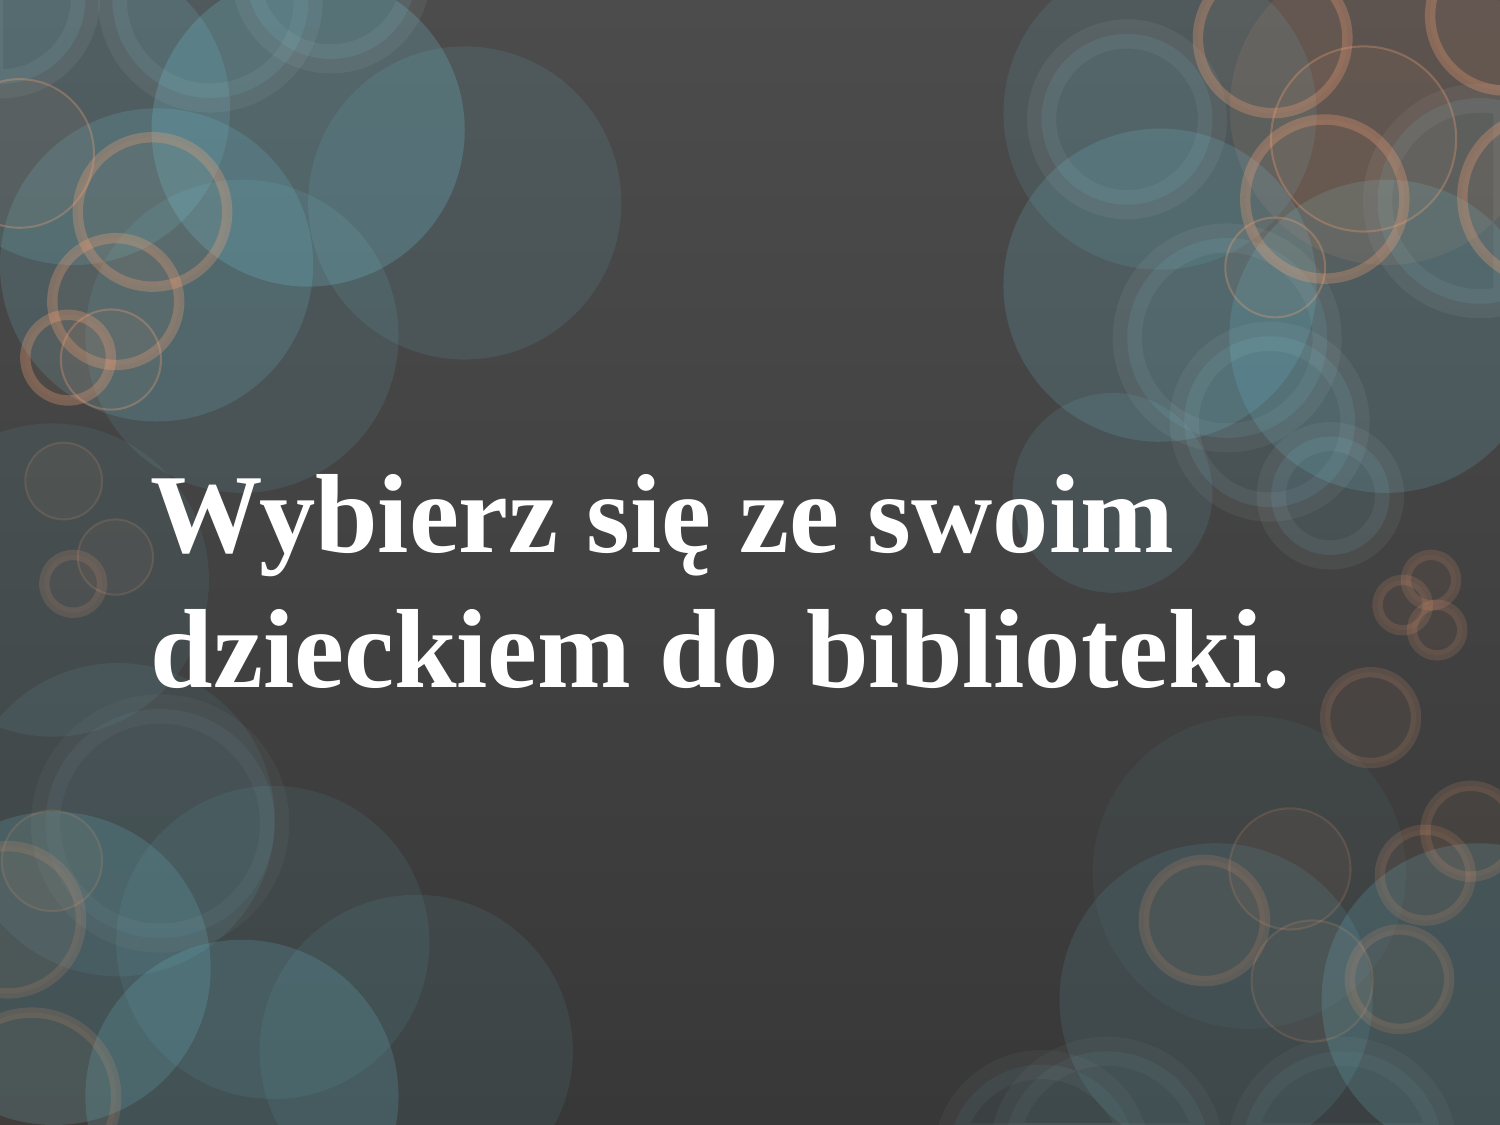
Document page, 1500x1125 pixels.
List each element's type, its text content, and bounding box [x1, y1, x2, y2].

text_box Wybierz się ze swoim dzieckiem do biblioteki. [136, 433, 1388, 718]
